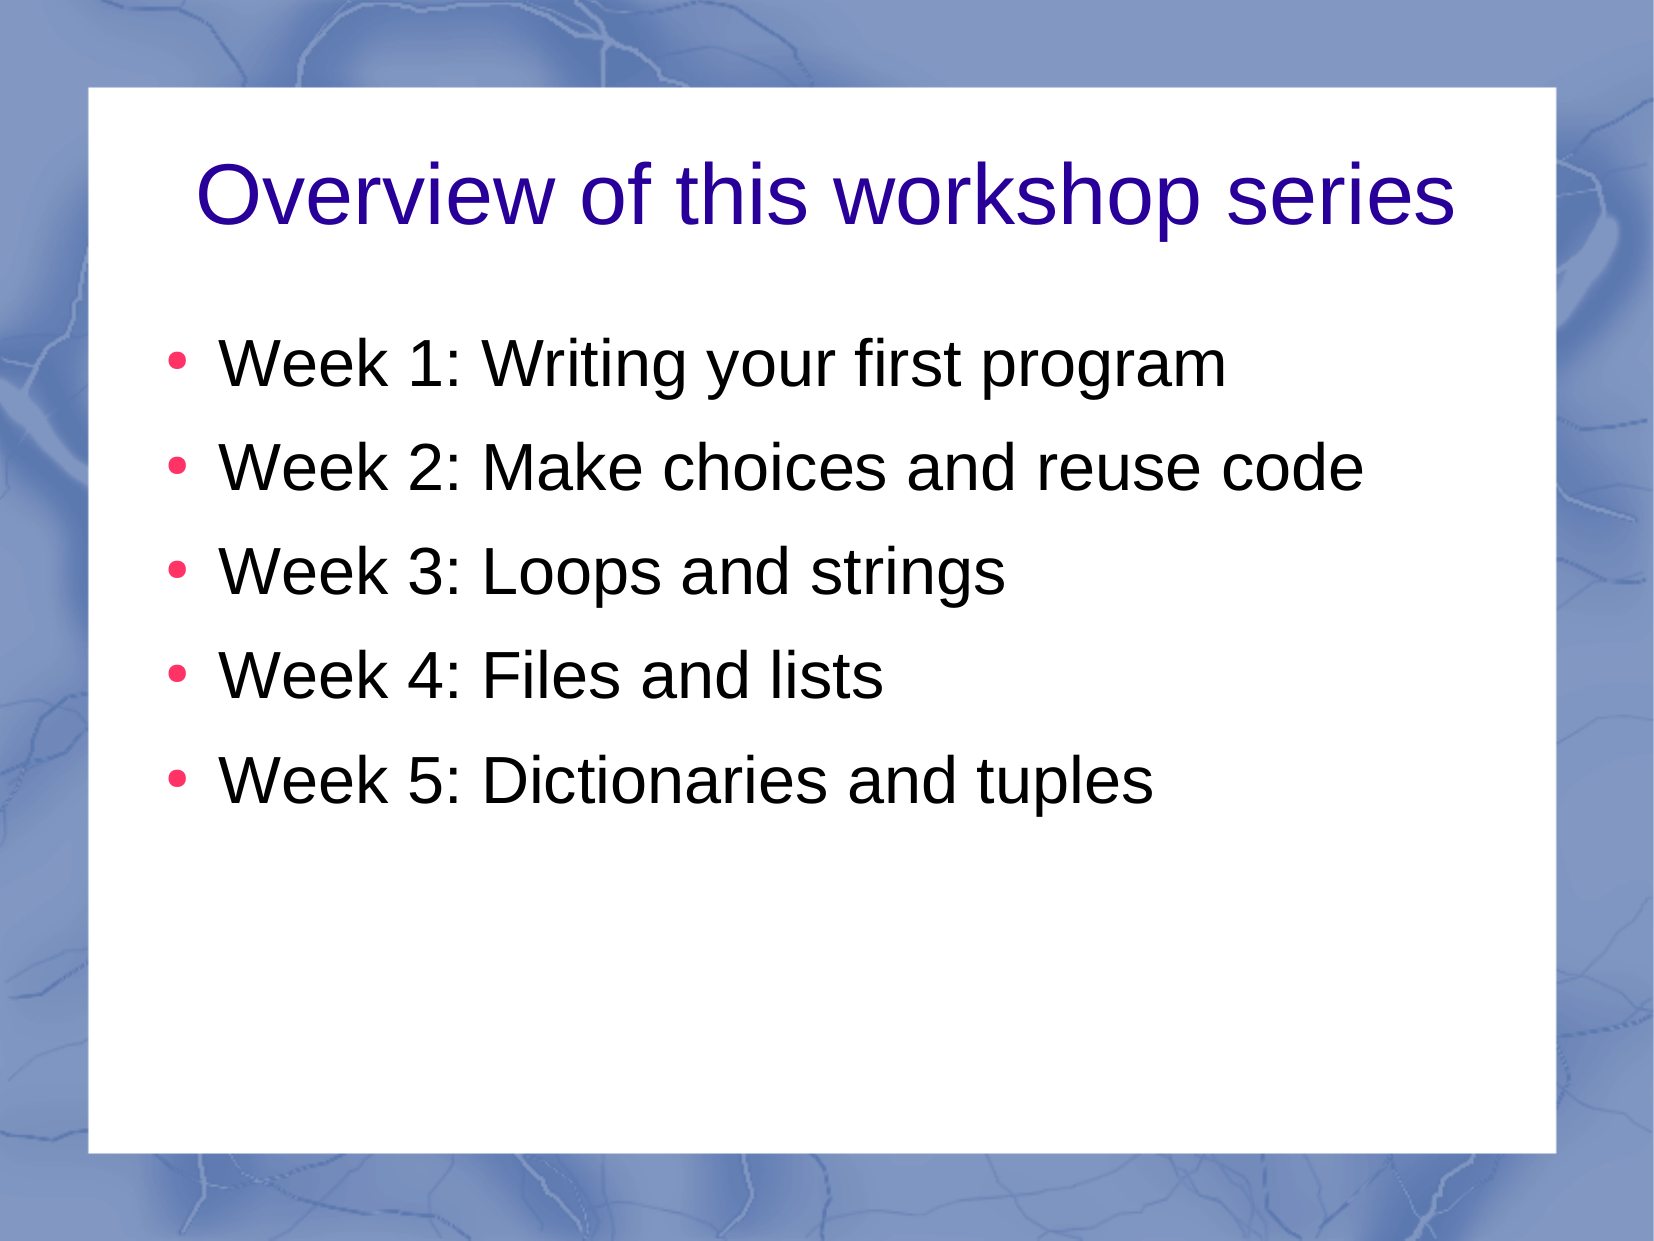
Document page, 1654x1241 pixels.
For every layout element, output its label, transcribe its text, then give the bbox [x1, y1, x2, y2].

title Overview of this workshop series [118, 90, 1536, 298]
picture [0, 0, 1654, 1241]
list Week 1: Writing your first program Week 2: Make choices and reuse code Week 3: Loops and strings Week 4: Files and lists Week 5: Dictionaries and tuples [147, 325, 1506, 1031]
